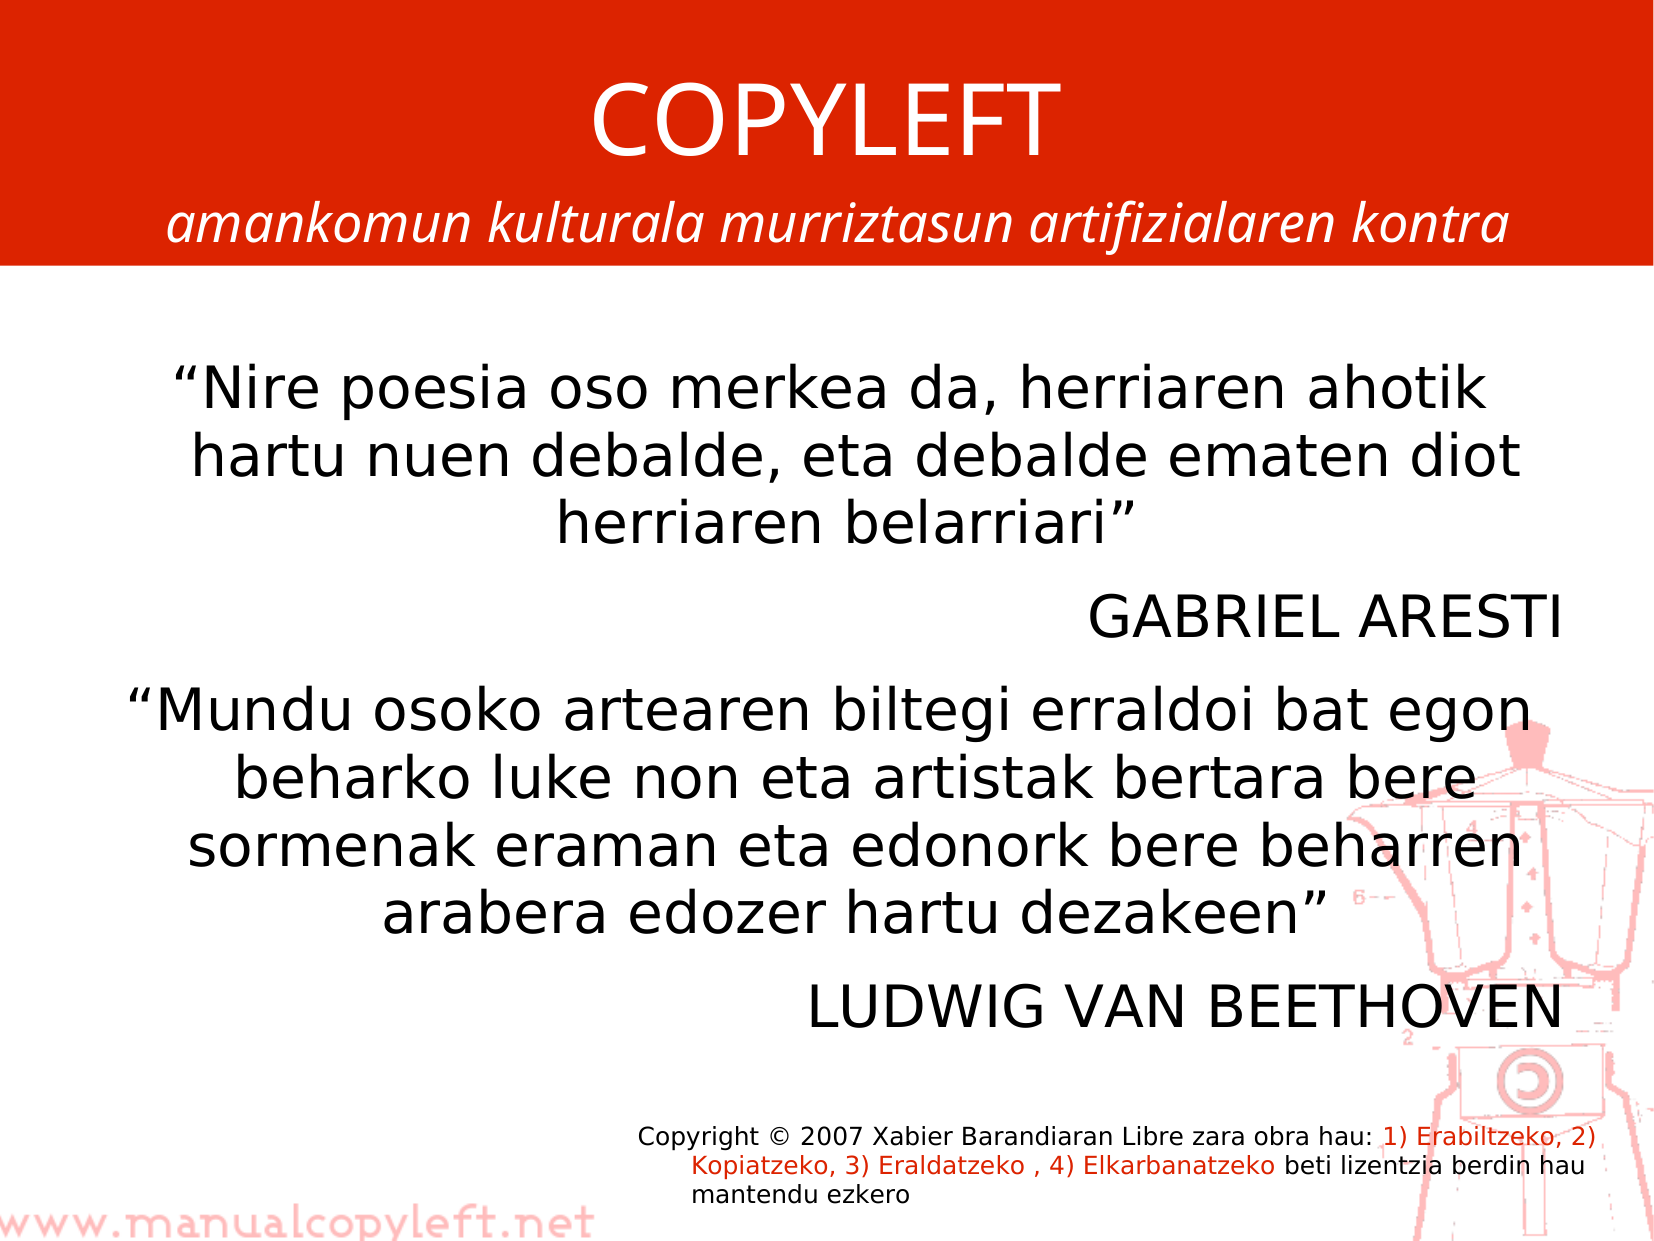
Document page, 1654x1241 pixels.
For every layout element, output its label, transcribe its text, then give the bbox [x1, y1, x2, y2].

list “Nire poesia oso merkea da, herriaren ahotik hartu nuen debalde, eta debalde ematen diot herriaren belarriari” GABRIEL ARESTI “Mundu osoko artearen biltegi erraldoi bat egon beharko luke non eta artistak bertara bere sormenak eraman eta edonork bere beharren arabera edozer hartu dezakeen” LUDWIG VAN BEETHOVEN [76, 354, 1565, 1042]
picture [0, 266, 1654, 1241]
list Copyright © 2007 Xabier Barandiaran Libre zara obra hau: 1) Erabiltzeko, 2) Kopiatzeko, 3) Eraldatzeko , 4) Elkarbanatzeko beti lizentzia berdin hau mantendu ezkero [620, 1121, 1636, 1241]
title COPYLEFT amankomun kulturala murriztasun artifizialaren kontra [82, 49, 1595, 257]
text_box [0, 0, 1654, 266]
